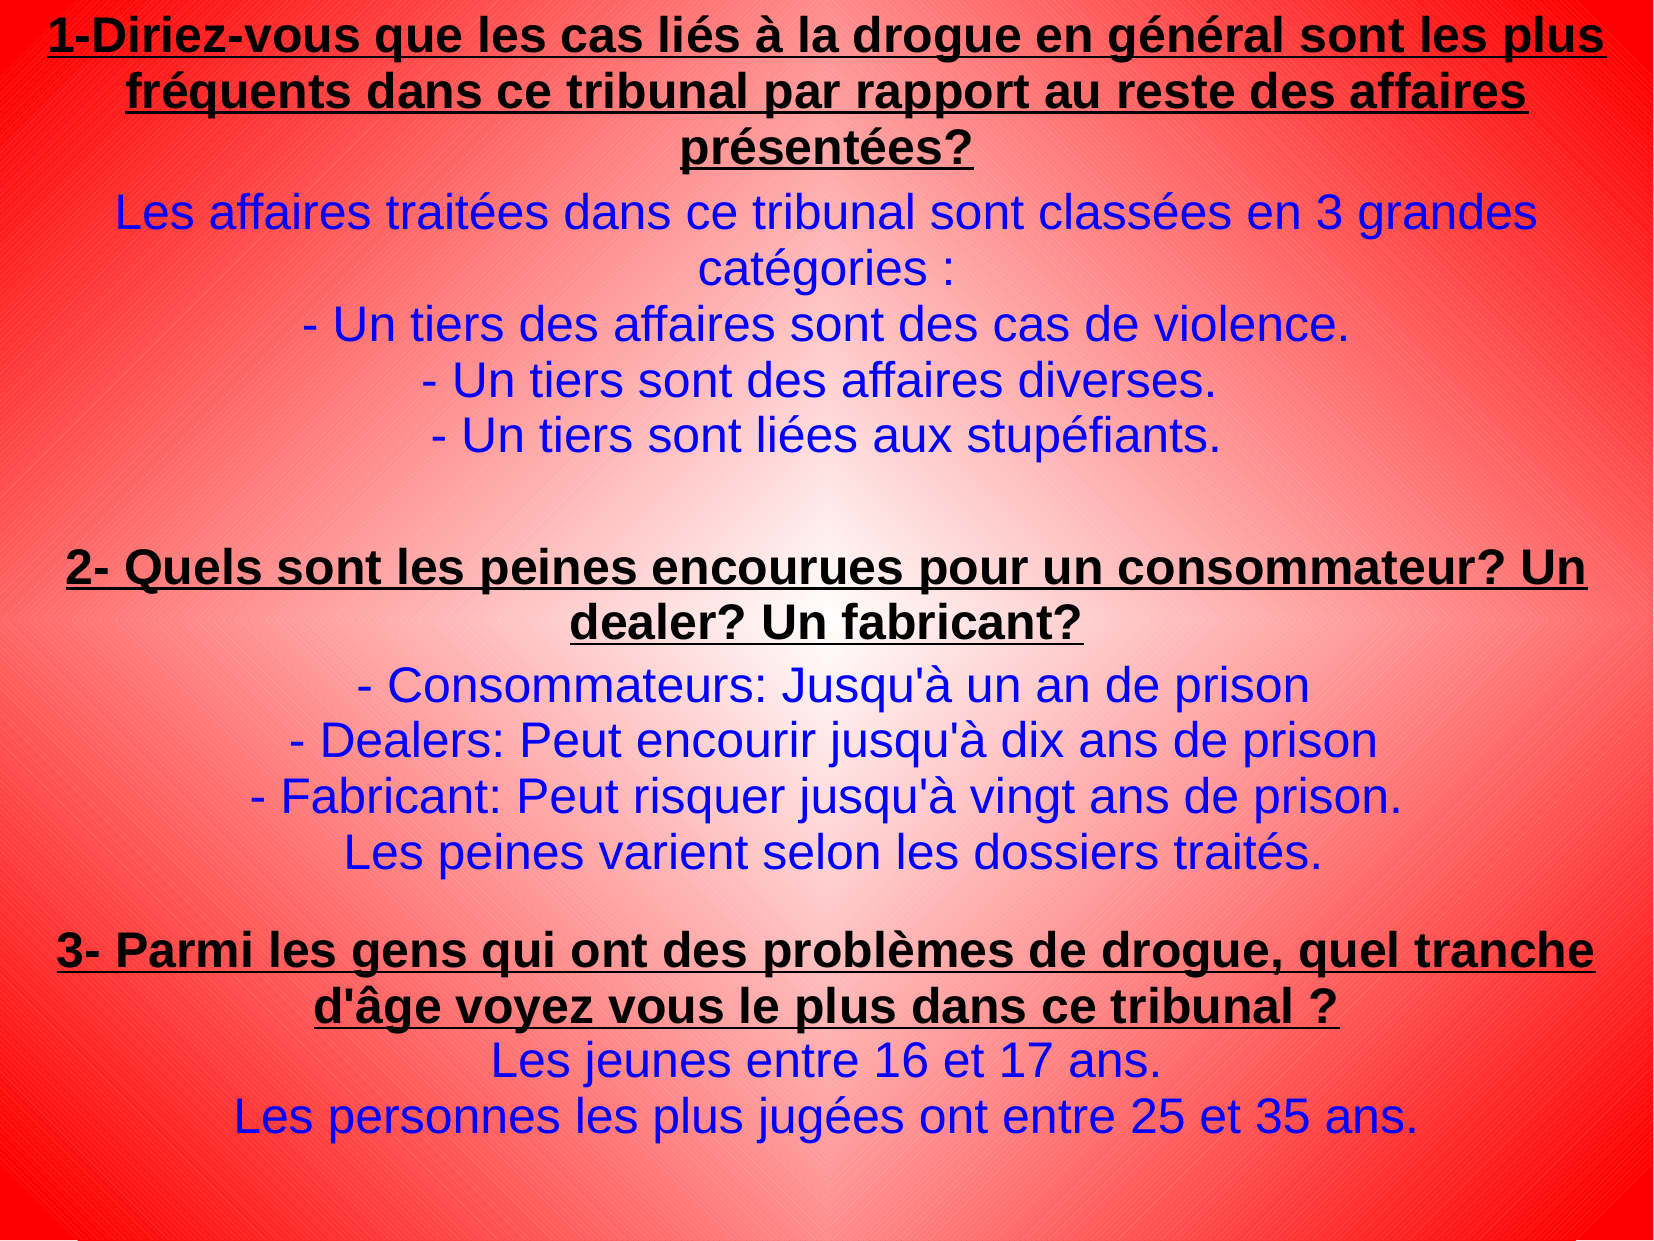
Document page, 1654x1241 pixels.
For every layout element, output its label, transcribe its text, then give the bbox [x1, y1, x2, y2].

text_box Les affaires traitées dans ce tribunal sont classées en 3 grandes catégories : - Un tiers des affaires sont des cas de violence. - Un tiers sont des affaires diverses. - Un tiers sont liées aux stupéfiants. [0, 177, 1654, 471]
text_box 1-Diriez-vous que les cas liés à la drogue en général sont les plus fréquents dans ce tribunal par rapport au reste des affaires présentées? [0, 0, 1654, 177]
text_box 2- Quels sont les peines encourues pour un consommateur? Un dealer? Un fabricant? [0, 531, 1654, 649]
text_box Les jeunes entre 16 et 17 ans. Les personnes les plus jugées ont entre 25 et 35 ans. [0, 1025, 1654, 1152]
text_box - Consommateurs: Jusqu'à un an de prison - Dealers: Peut encourir jusqu'à dix ans de prison - Fabricant: Peut risquer jusqu'à vingt ans de prison. Les peines varient selon les dossiers traités. [0, 649, 1654, 888]
text_box 3- Parmi les gens qui ont des problèmes de drogue, quel tranche d'âge voyez vous le plus dans ce tribunal ? [0, 915, 1654, 1025]
